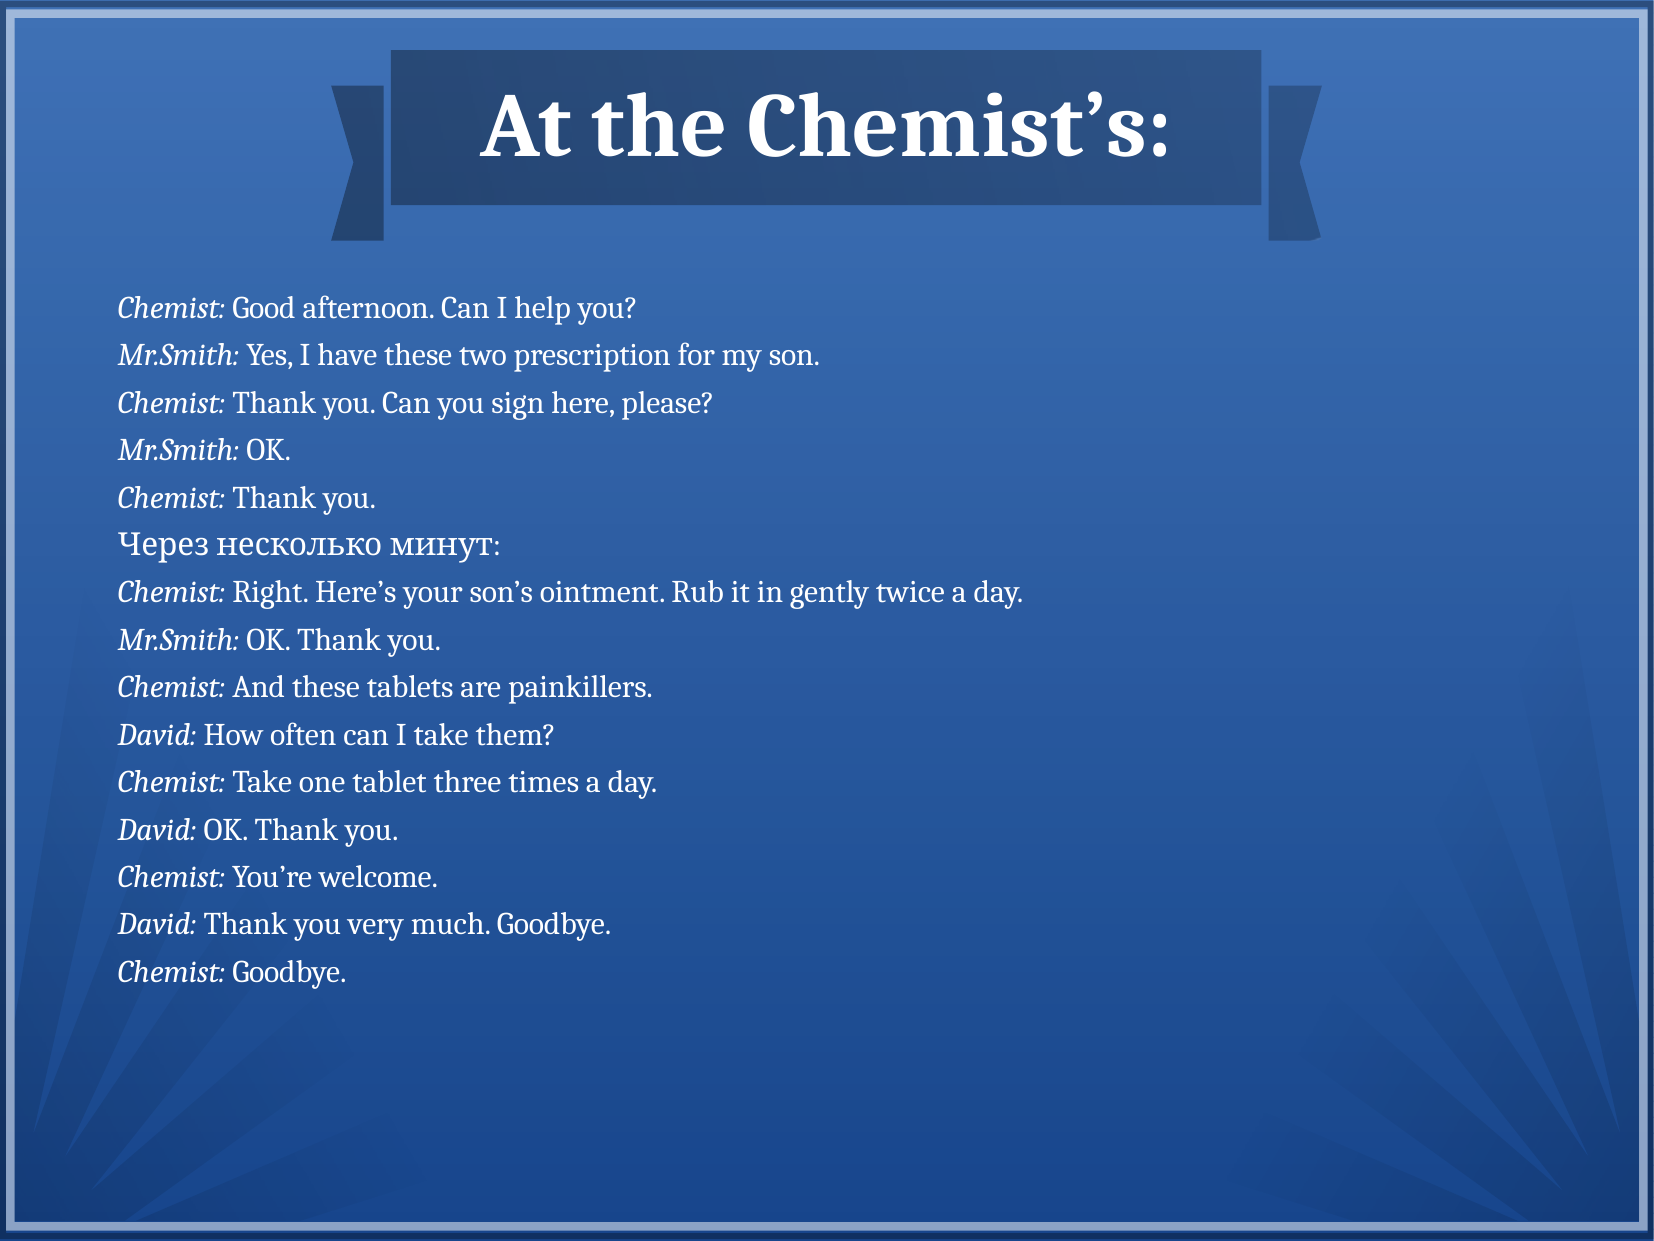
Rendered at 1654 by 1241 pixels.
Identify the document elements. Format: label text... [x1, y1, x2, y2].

title At the Chemist’s: [389, 49, 1264, 205]
list Chemist: Good afternoon. Can I help you? Mr.Smith: Yes, I have these two prescription for my son. Chemist: Thank you. Can you sign here, please? Mr.Smith: OK. Chemist: Thank you. Через несколько минут: Chemist: Right. Here’s your son’s ointment. Rub it in gently twice a day. Mr.Smith: OK. Thank you. Chemist: And these tablets are painkillers. David: How often can I take them? Chemist: Take one tablet three times a day. David: OK. Thank you. Chemist: You’re welcome. David: Thank you very much. Goodbye. Chemist: Goodbye. [82, 290, 1538, 1010]
